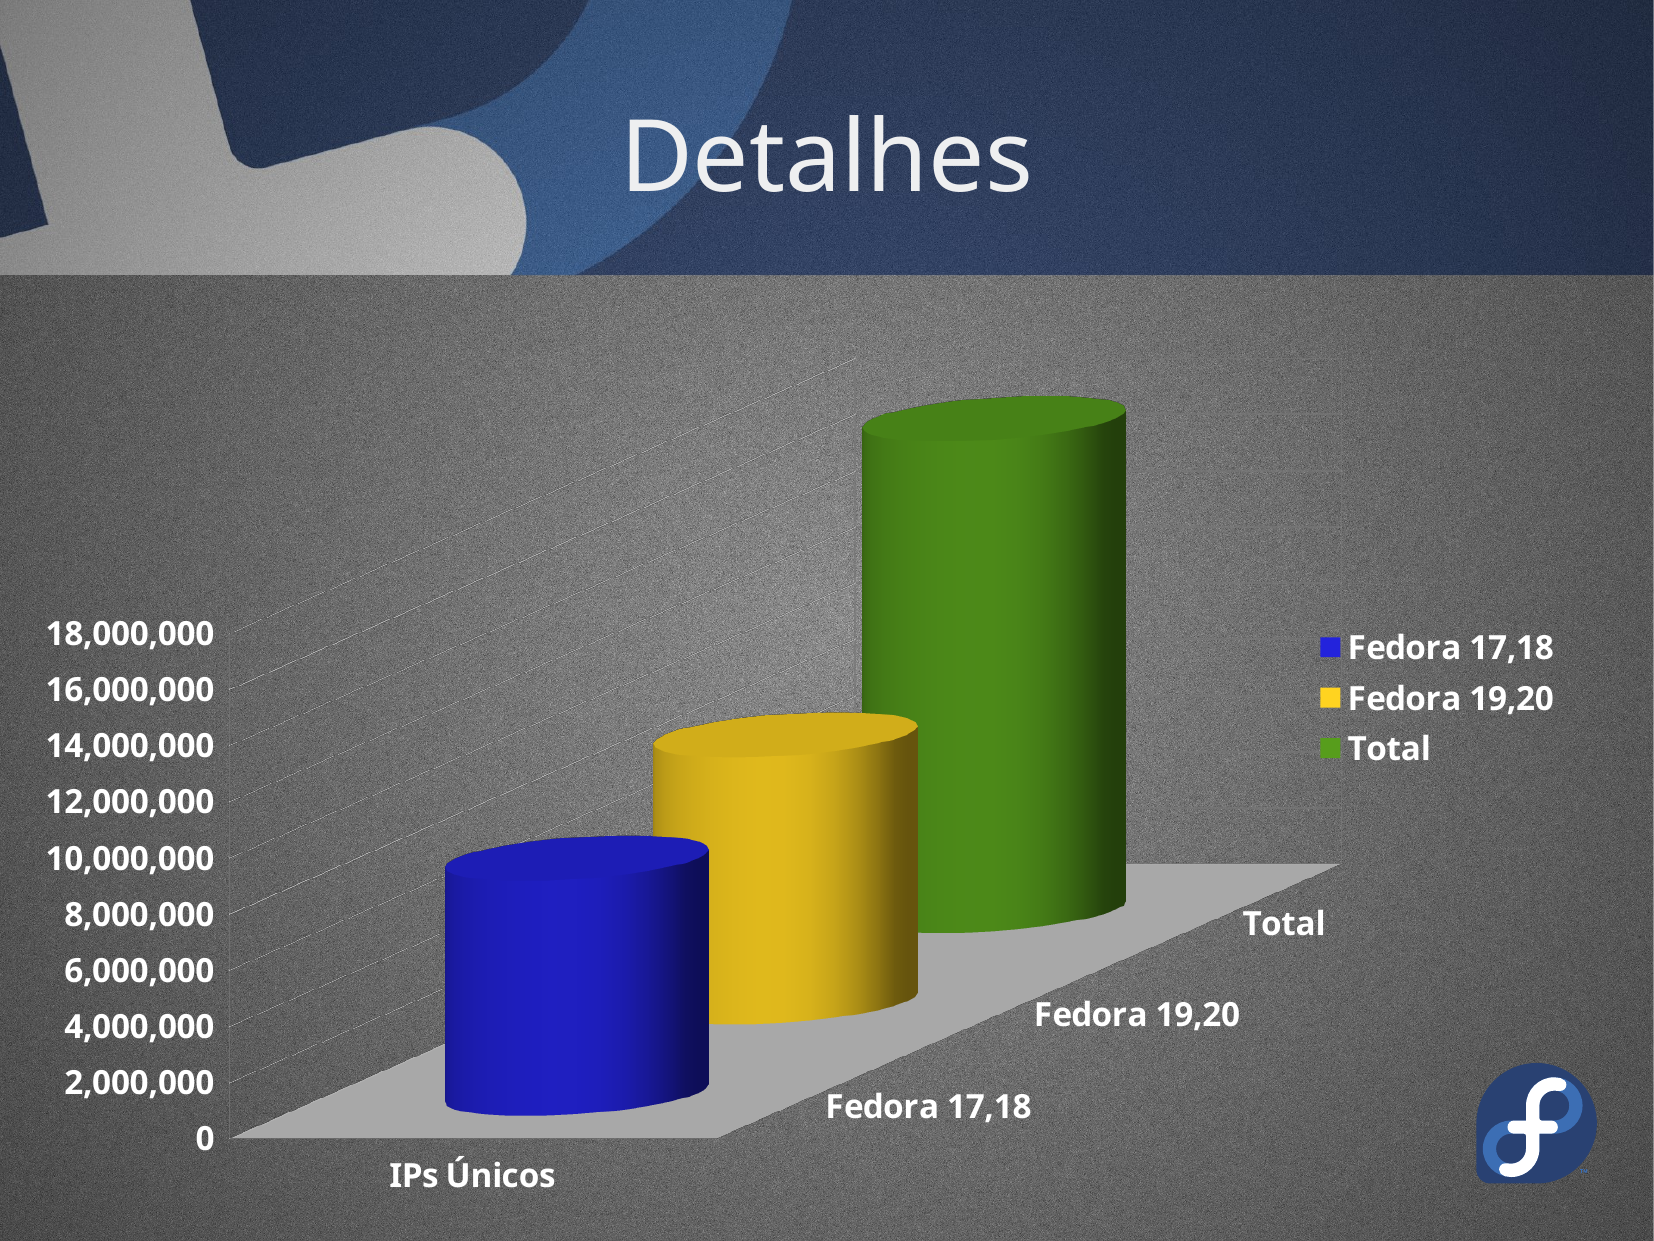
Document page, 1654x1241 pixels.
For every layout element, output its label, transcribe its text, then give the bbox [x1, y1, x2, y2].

chart [13, 326, 1642, 1229]
picture [0, 0, 1654, 1241]
title Detalhes [82, 49, 1571, 257]
